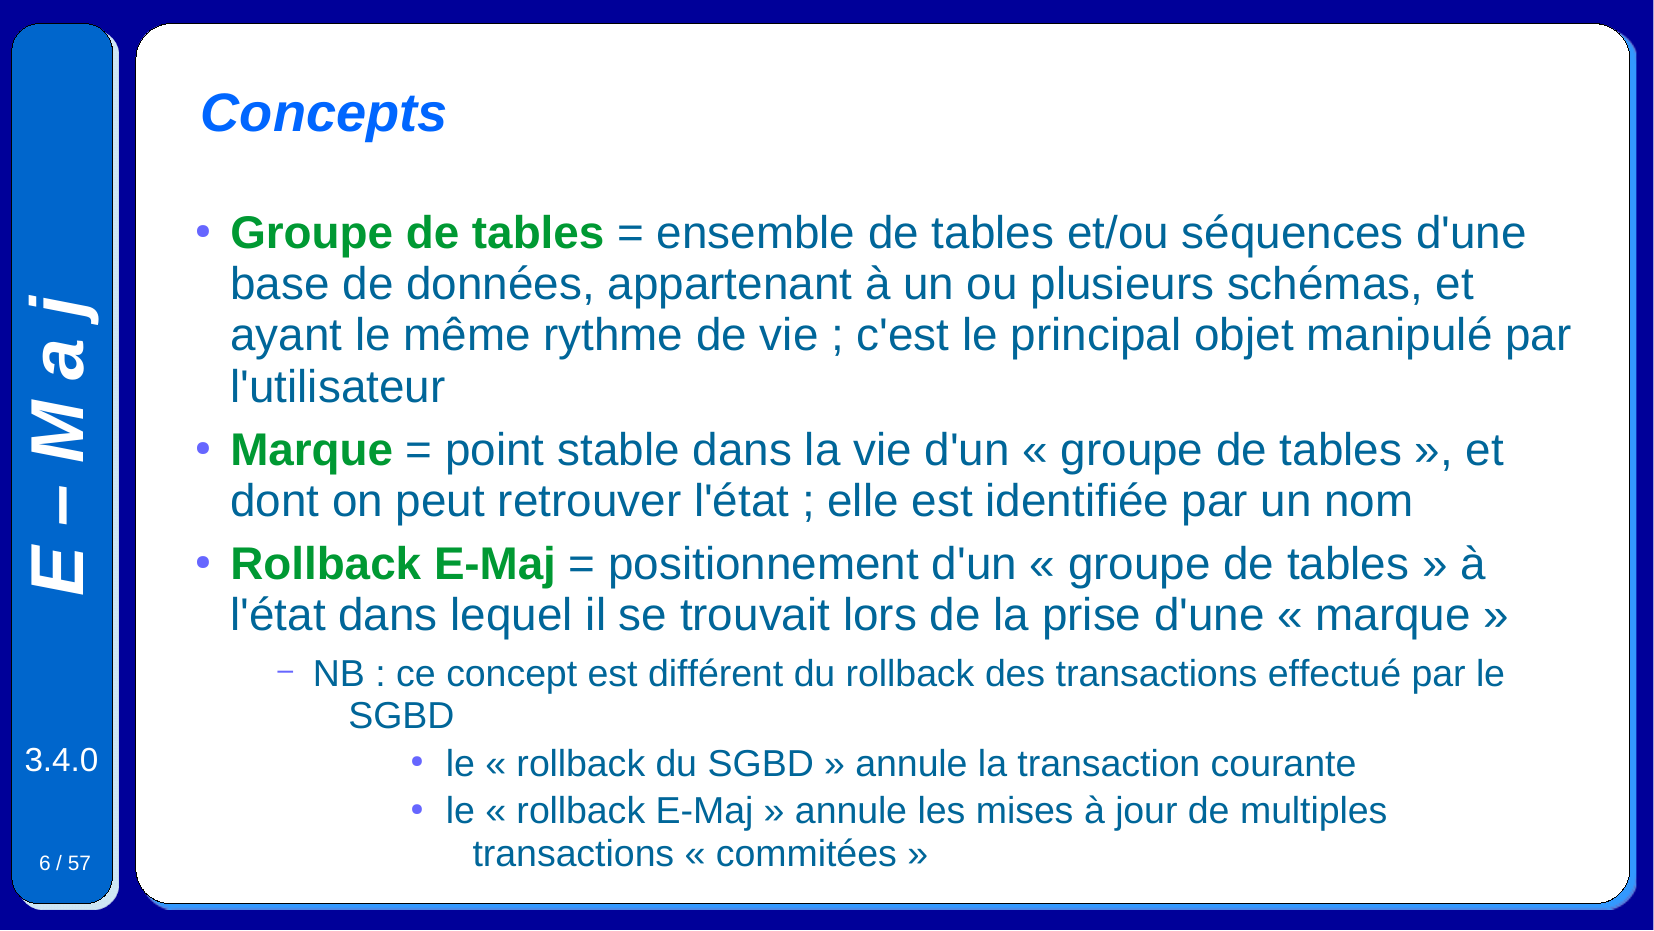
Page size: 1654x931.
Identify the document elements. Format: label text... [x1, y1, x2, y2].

title Concepts [200, 34, 1575, 191]
list Groupe de tables = ensemble de tables et/ou séquences d'une base de données, appartenant à un ou plusieurs schémas, et ayant le même rythme de vie ; c'est le principal objet manipulé par l'utilisateur Marque = point stable dans la vie d'un « groupe de tables », et dont on peut retrouver l'état ; elle est identifiée par un nom Rollback E-Maj = positionnement d'un « groupe de tables » à l'état dans lequel il se trouvait lors de la prise d'une « marque » NB : ce concept est différent du rollback des transactions effectué par le SGBD le « rollback du SGBD » annule la transaction courante le « rollback E-Maj » annule les mises à jour de multiples transactions « commitées » [177, 206, 1587, 875]
